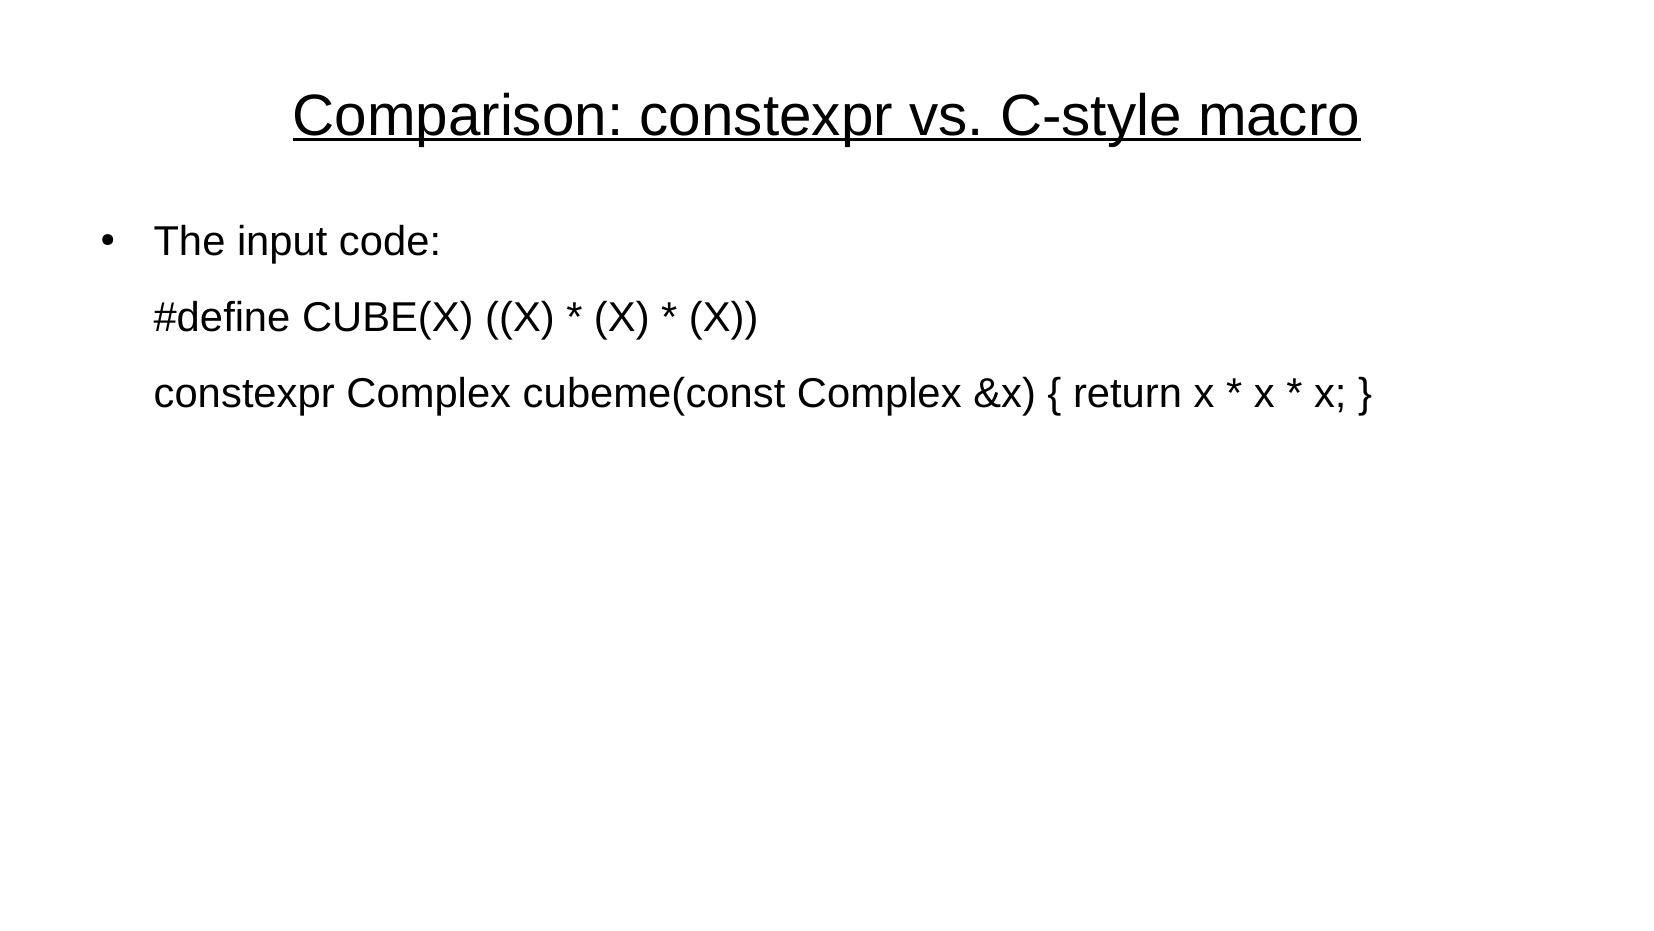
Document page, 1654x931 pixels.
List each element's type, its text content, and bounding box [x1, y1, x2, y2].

title Comparison: constexpr vs. C-style macro [82, 37, 1571, 193]
list The input code: #define CUBE(X) ((X) * (X) * (X)) constexpr Complex cubeme(const Complex &x) { return x * x * x; } [82, 217, 1571, 758]
